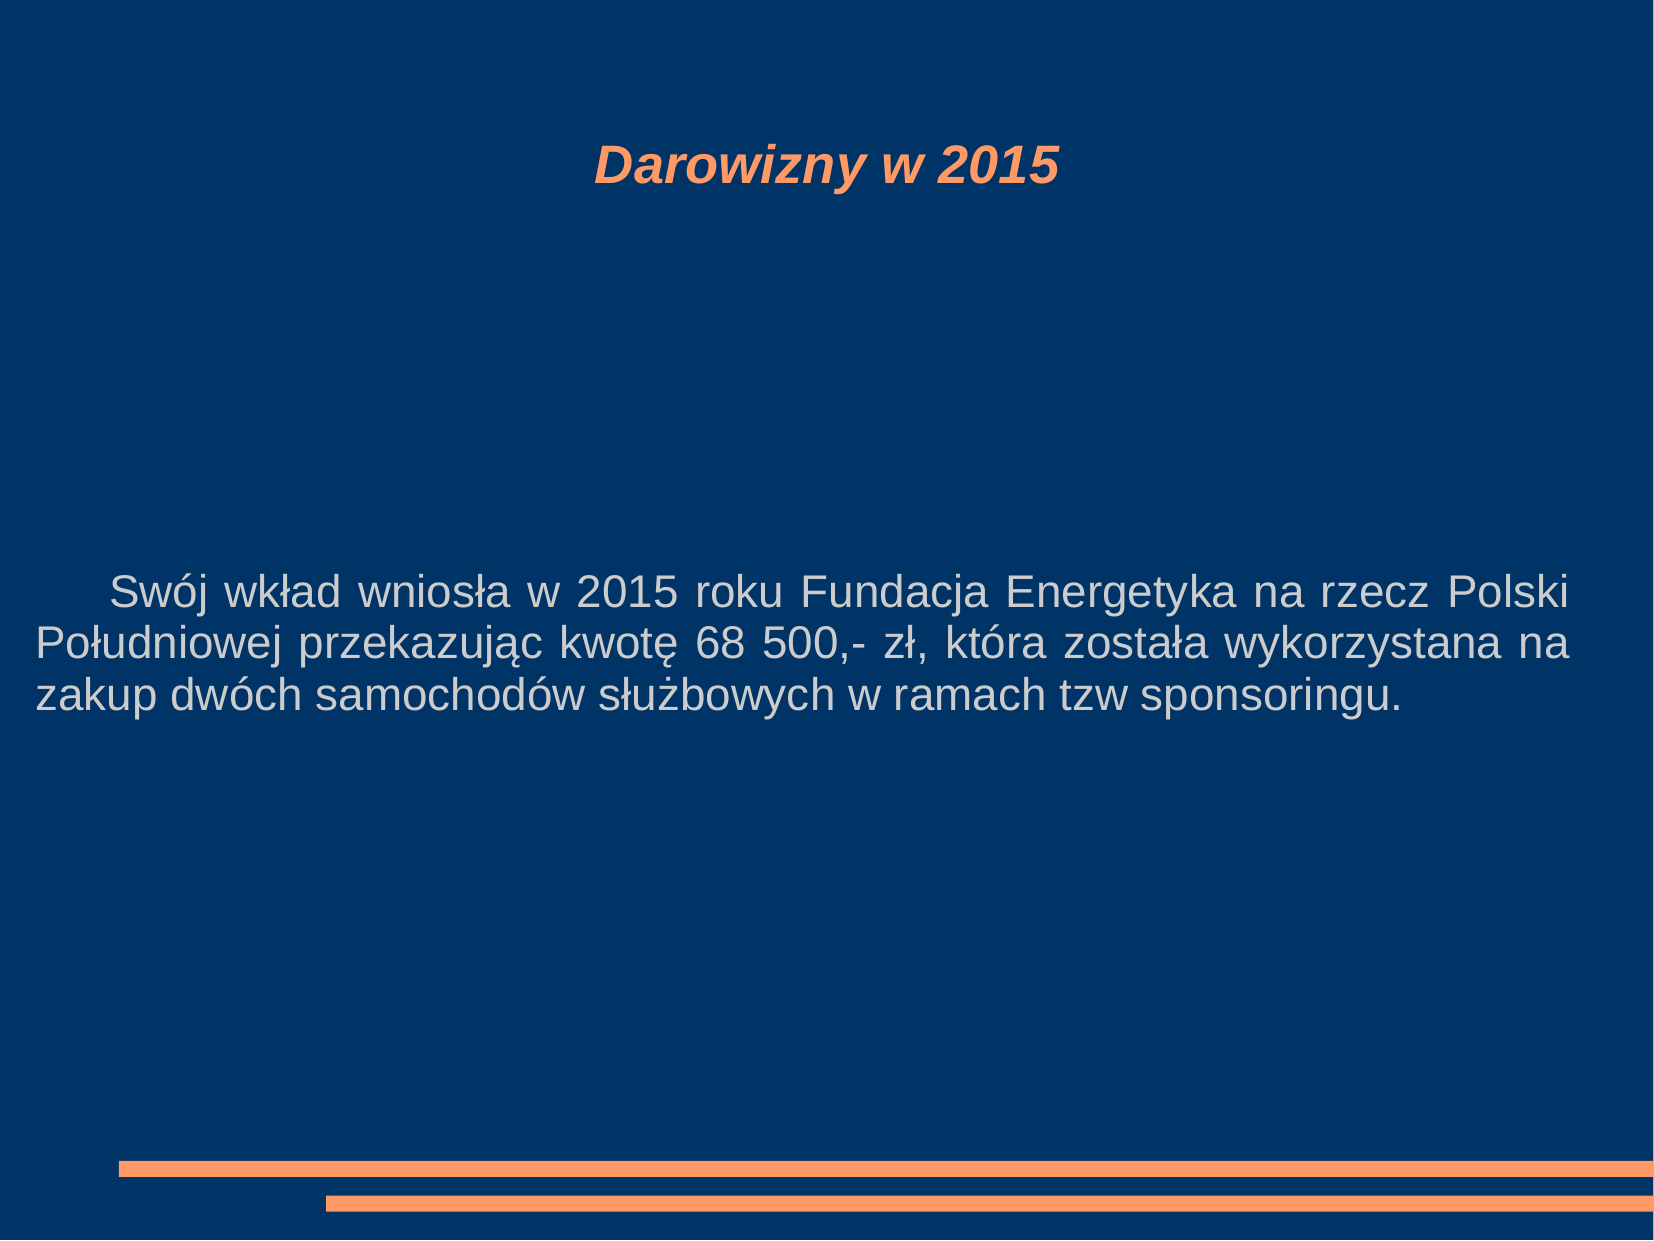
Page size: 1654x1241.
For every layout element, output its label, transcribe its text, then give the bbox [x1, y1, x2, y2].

title Darowizny w 2015 [121, 46, 1534, 254]
subtitle Swój wkład wniosła w 2015 roku Fundacja Energetyka na rzecz Polski Południowej przekazując kwotę 68 500,- zł, która została wykorzystana na zakup dwóch samochodów służbowych w ramach tzw sponsoringu. [35, 355, 1571, 1099]
